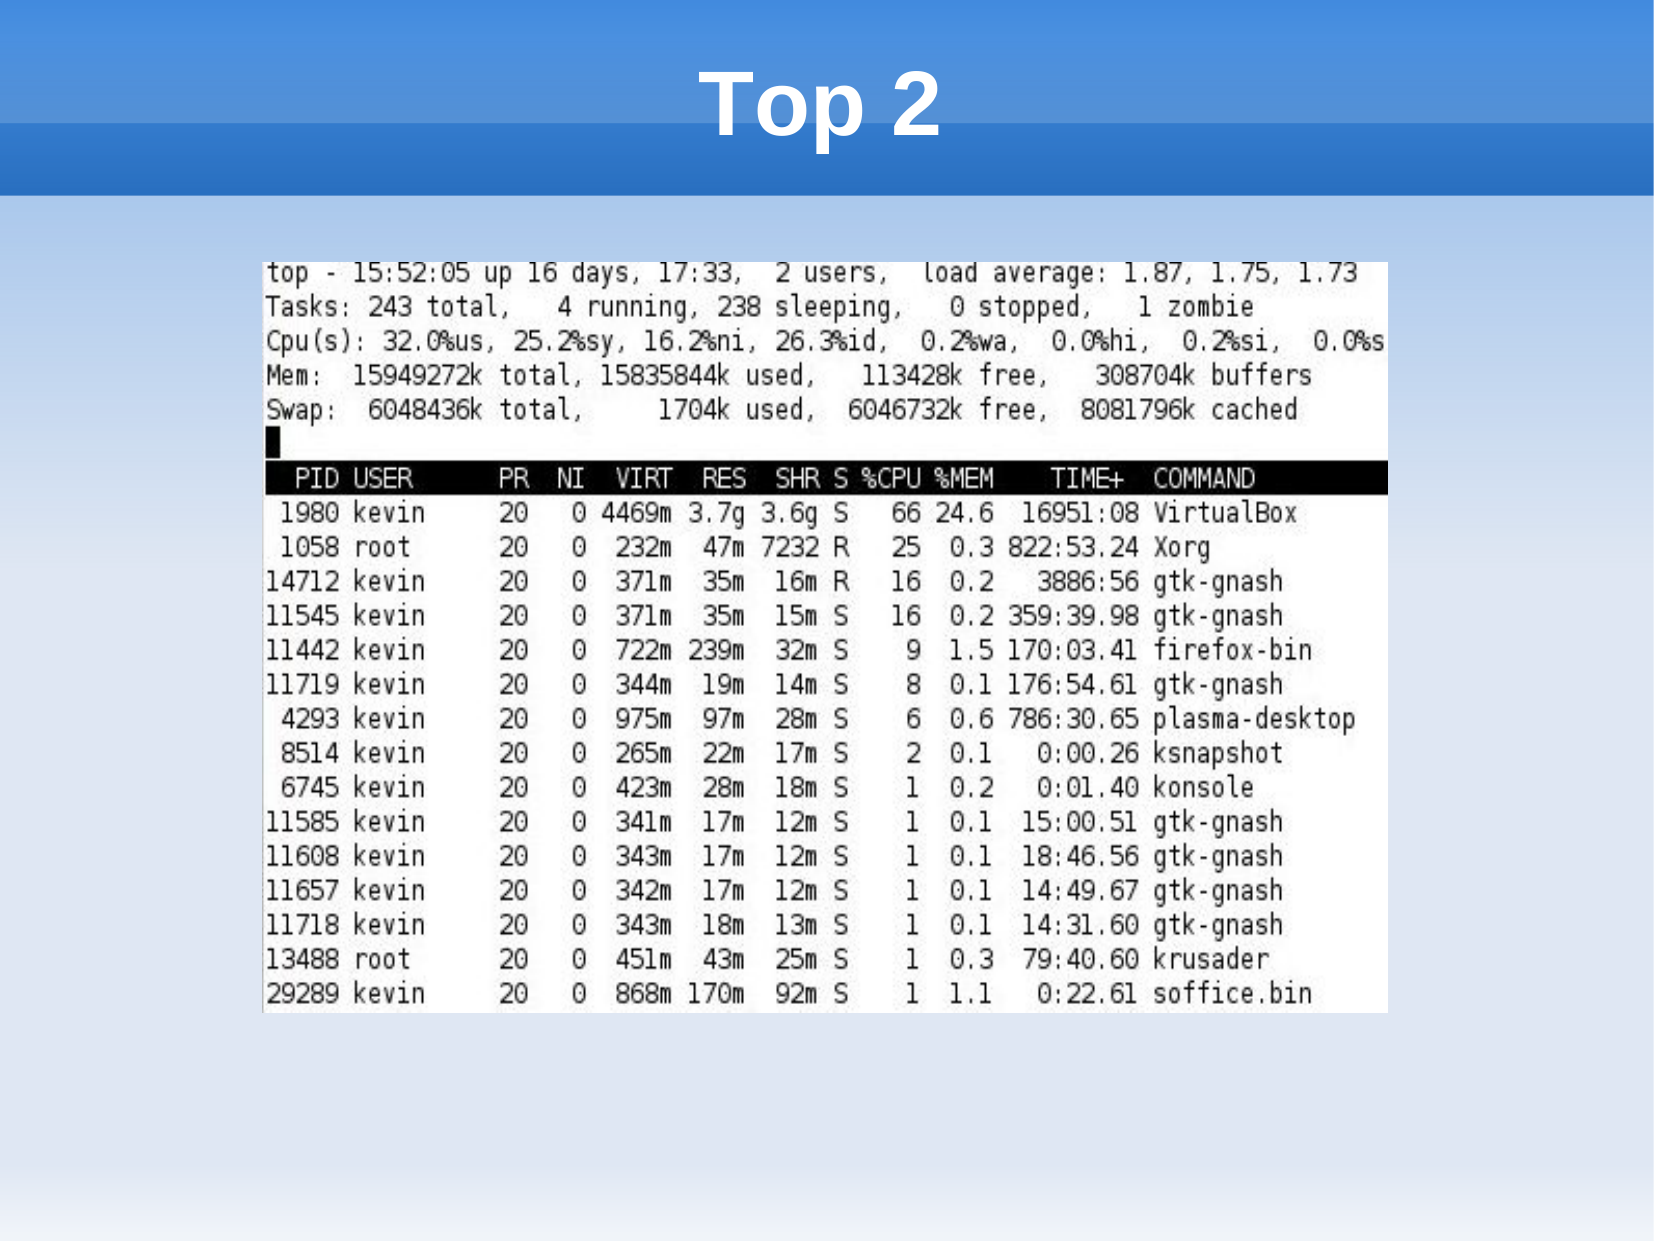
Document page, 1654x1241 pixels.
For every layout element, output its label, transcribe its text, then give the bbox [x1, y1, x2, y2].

title Top 2 [76, 0, 1565, 208]
picture [0, 0, 1654, 1241]
